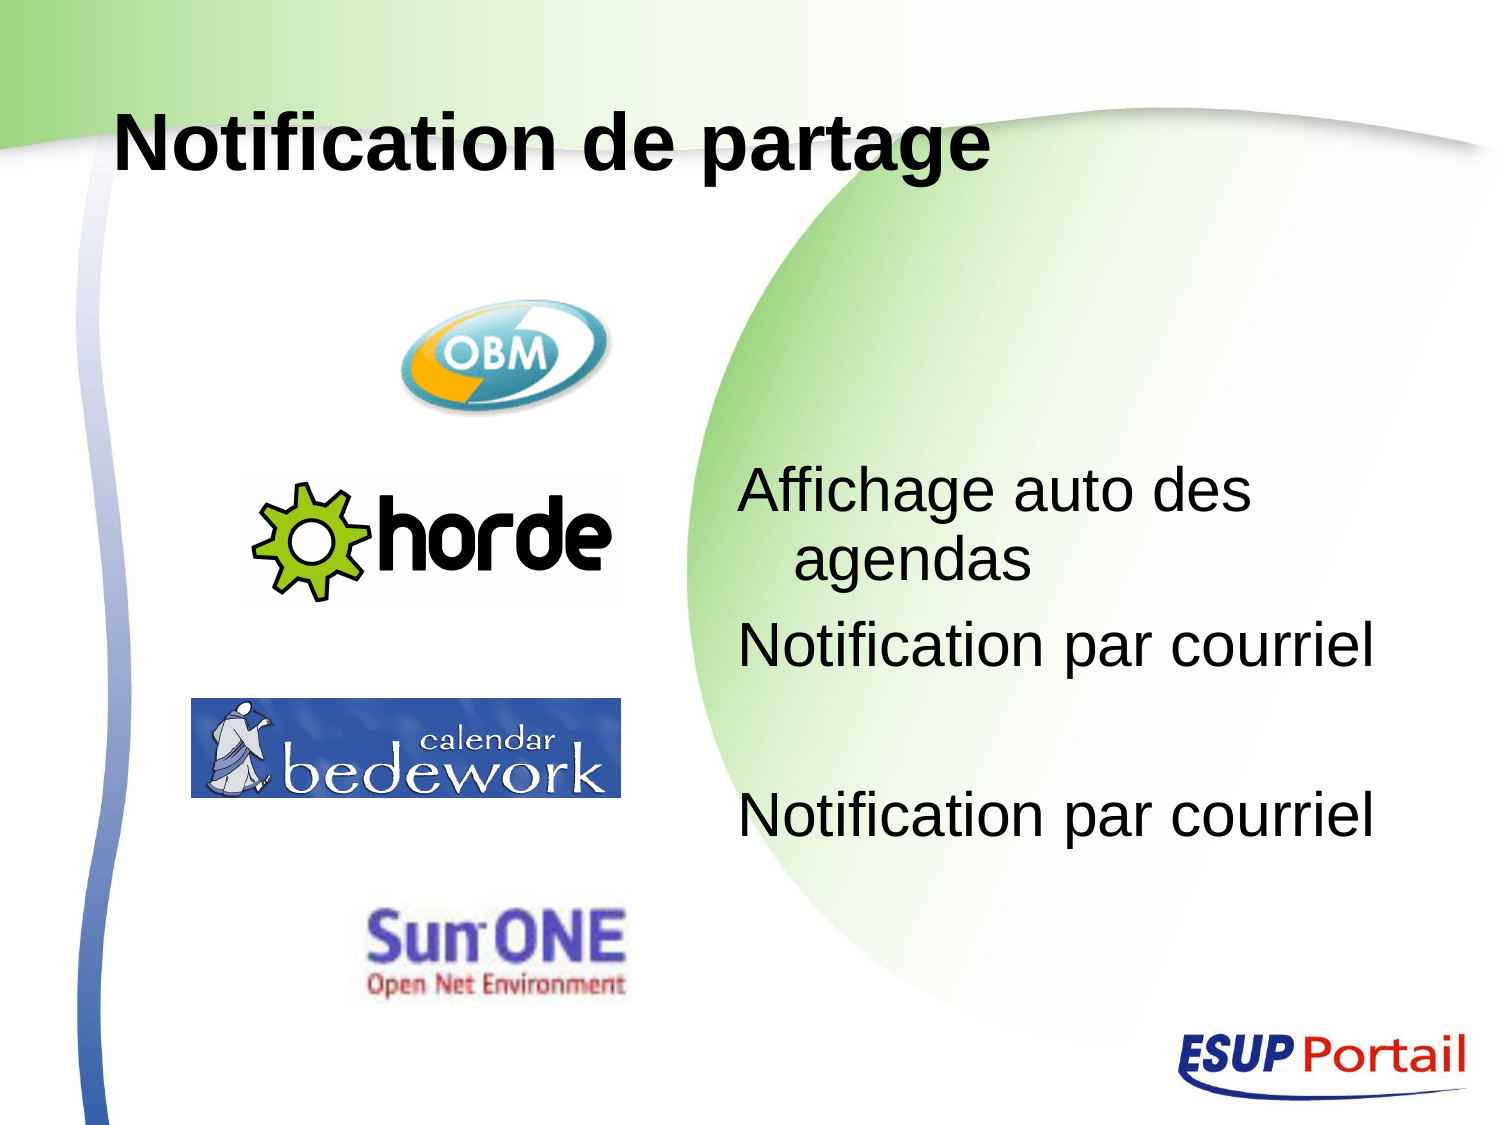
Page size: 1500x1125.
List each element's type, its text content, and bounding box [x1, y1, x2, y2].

list Affichage auto des agendas Notification par courriel Notification par courriel [737, 307, 1477, 1004]
title Notification de partage [112, 29, 1388, 256]
picture [0, 0, 1500, 1125]
